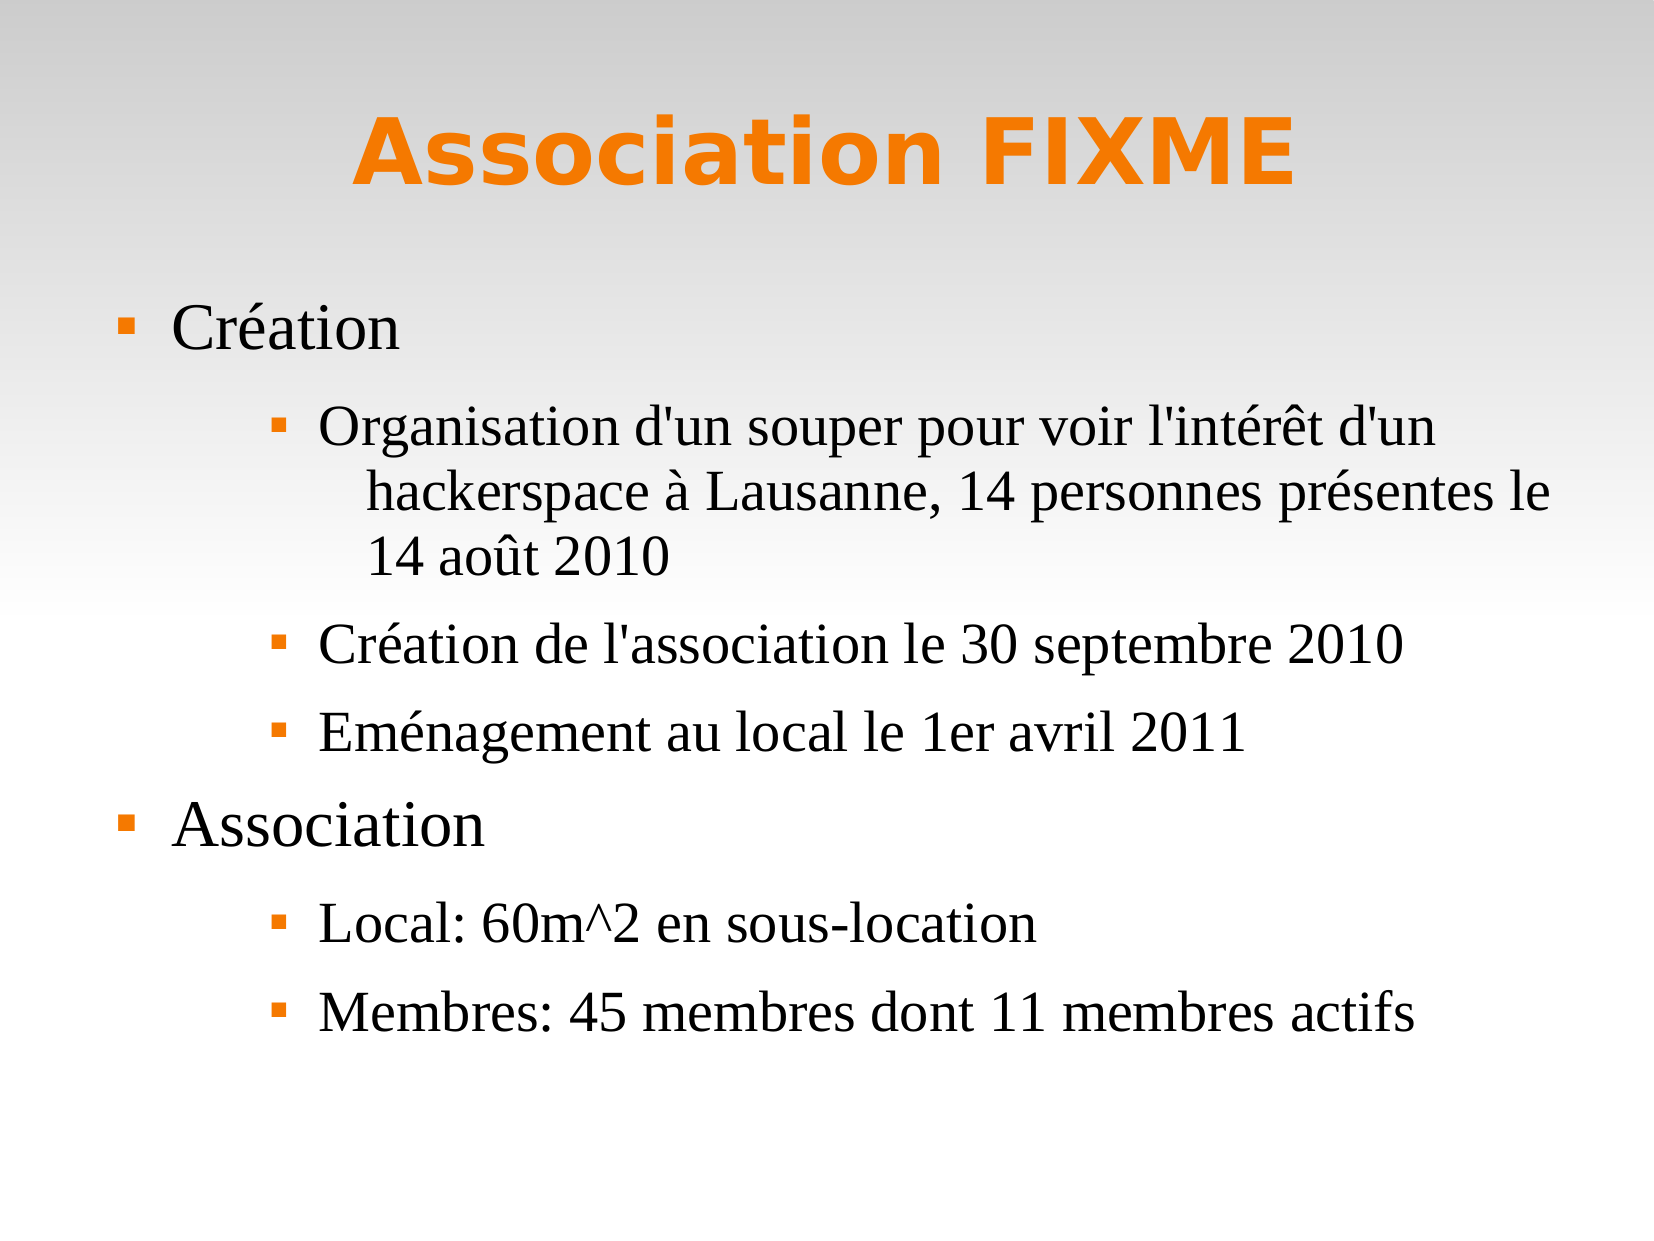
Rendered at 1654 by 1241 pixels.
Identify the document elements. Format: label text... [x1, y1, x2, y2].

list Création Organisation d'un souper pour voir l'intérêt d'un hackerspace à Lausanne, 14 personnes présentes le 14 août 2010 Création de l'association le 30 septembre 2010 Eménagement au local le 1er avril 2011 Association Local: 60m^2 en sous-location Membres: 45 membres dont 11 membres actifs [82, 290, 1571, 1109]
title Association FIXME [82, 49, 1571, 257]
